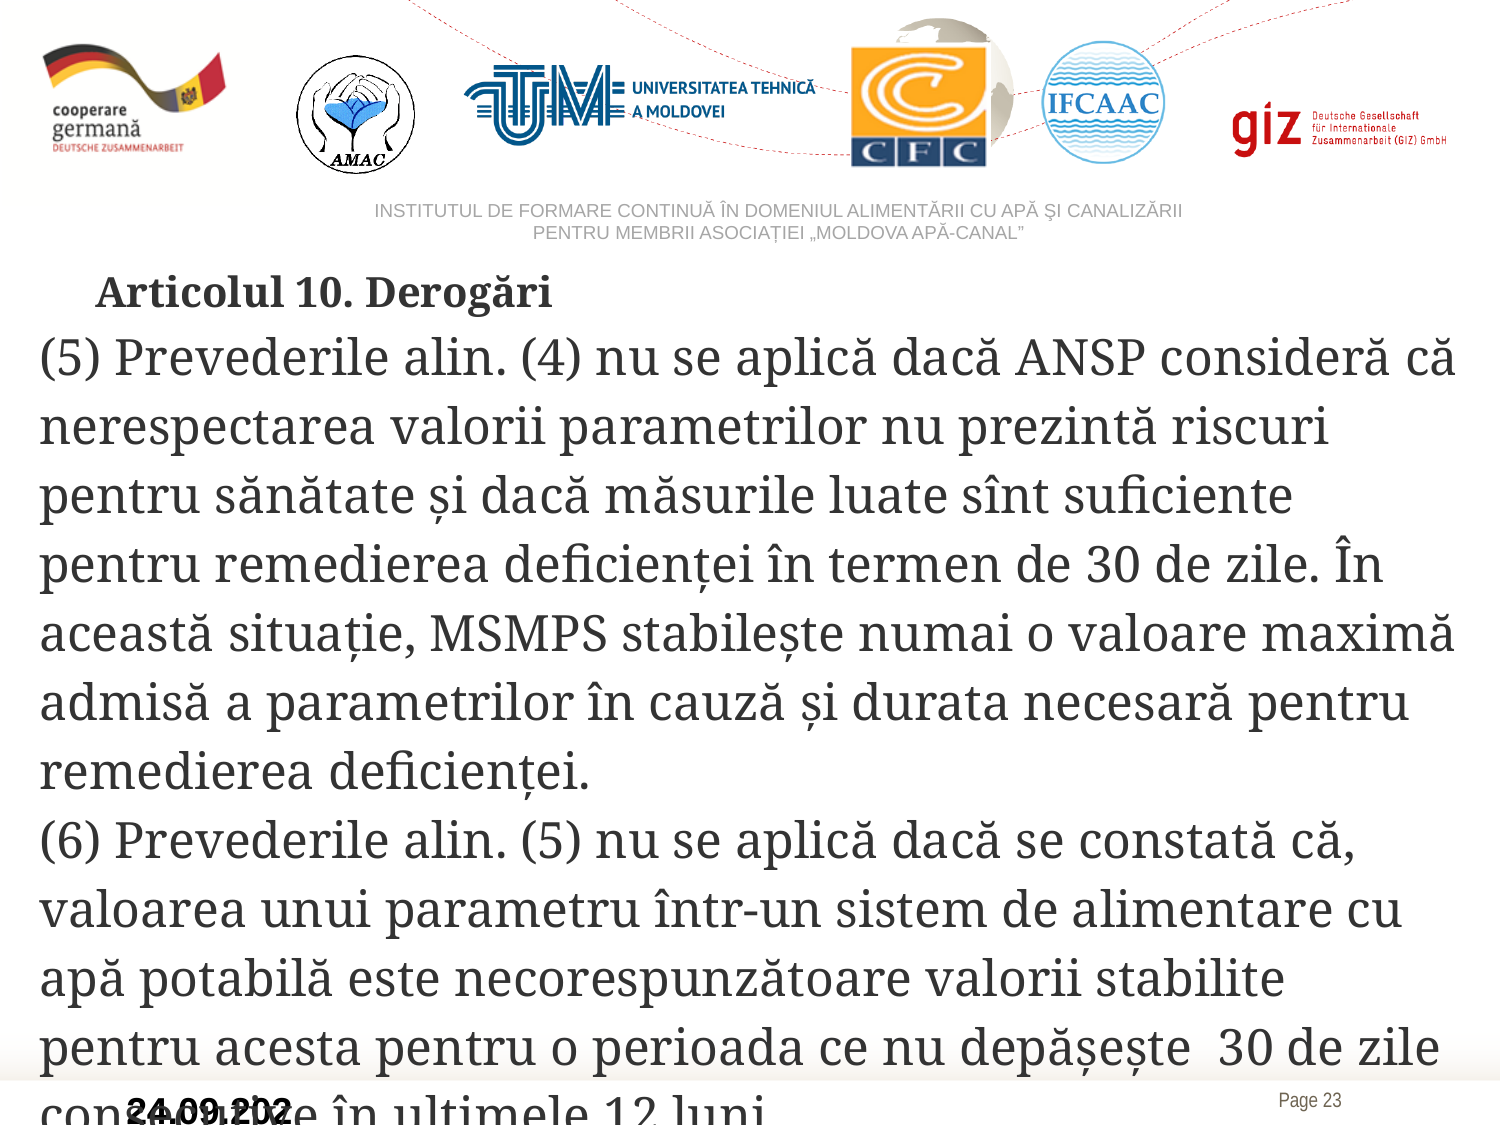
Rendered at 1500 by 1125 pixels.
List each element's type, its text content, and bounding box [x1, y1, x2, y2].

text_box INSTITUTUL DE FORMARE CONTINUĂ ÎN DOMENIUL ALIMENTĂRII CU APĂ ŞI CANALIZĂRII PENTRU MEMBRII ASOCIAȚIEI „MOLDOVA APĂ-CANAL” [190, 170, 1366, 251]
picture [0, 959, 1500, 1081]
picture [0, 0, 1500, 206]
title Articolul 10. Derogări (5) Prevederile alin. (4) nu se aplică dacă ANSP consideră că nerespectarea valorii parametrilor nu prezintă riscuri pentru sănătate și dacă măsurile luate sînt suficiente pentru remedierea deficienței în termen de 30 de zile. În această situație, MSMPS stabilește numai o valoare maximă admisă a parametrilor în cauză și durata necesară pentru remedierea deficienței. (6) Prevederile alin. (5) nu se aplică dacă se constată că, valoarea unui parametru într-un sistem de alimentare cu apă potabilă este necorespunzătoare valorii stabilite pentru acesta pentru o perioada ce nu depășește 30 de zile consecutive în ultimele 12 luni, [24, 251, 1475, 1008]
slide_number 14.07.2021 [111, 1079, 324, 1120]
